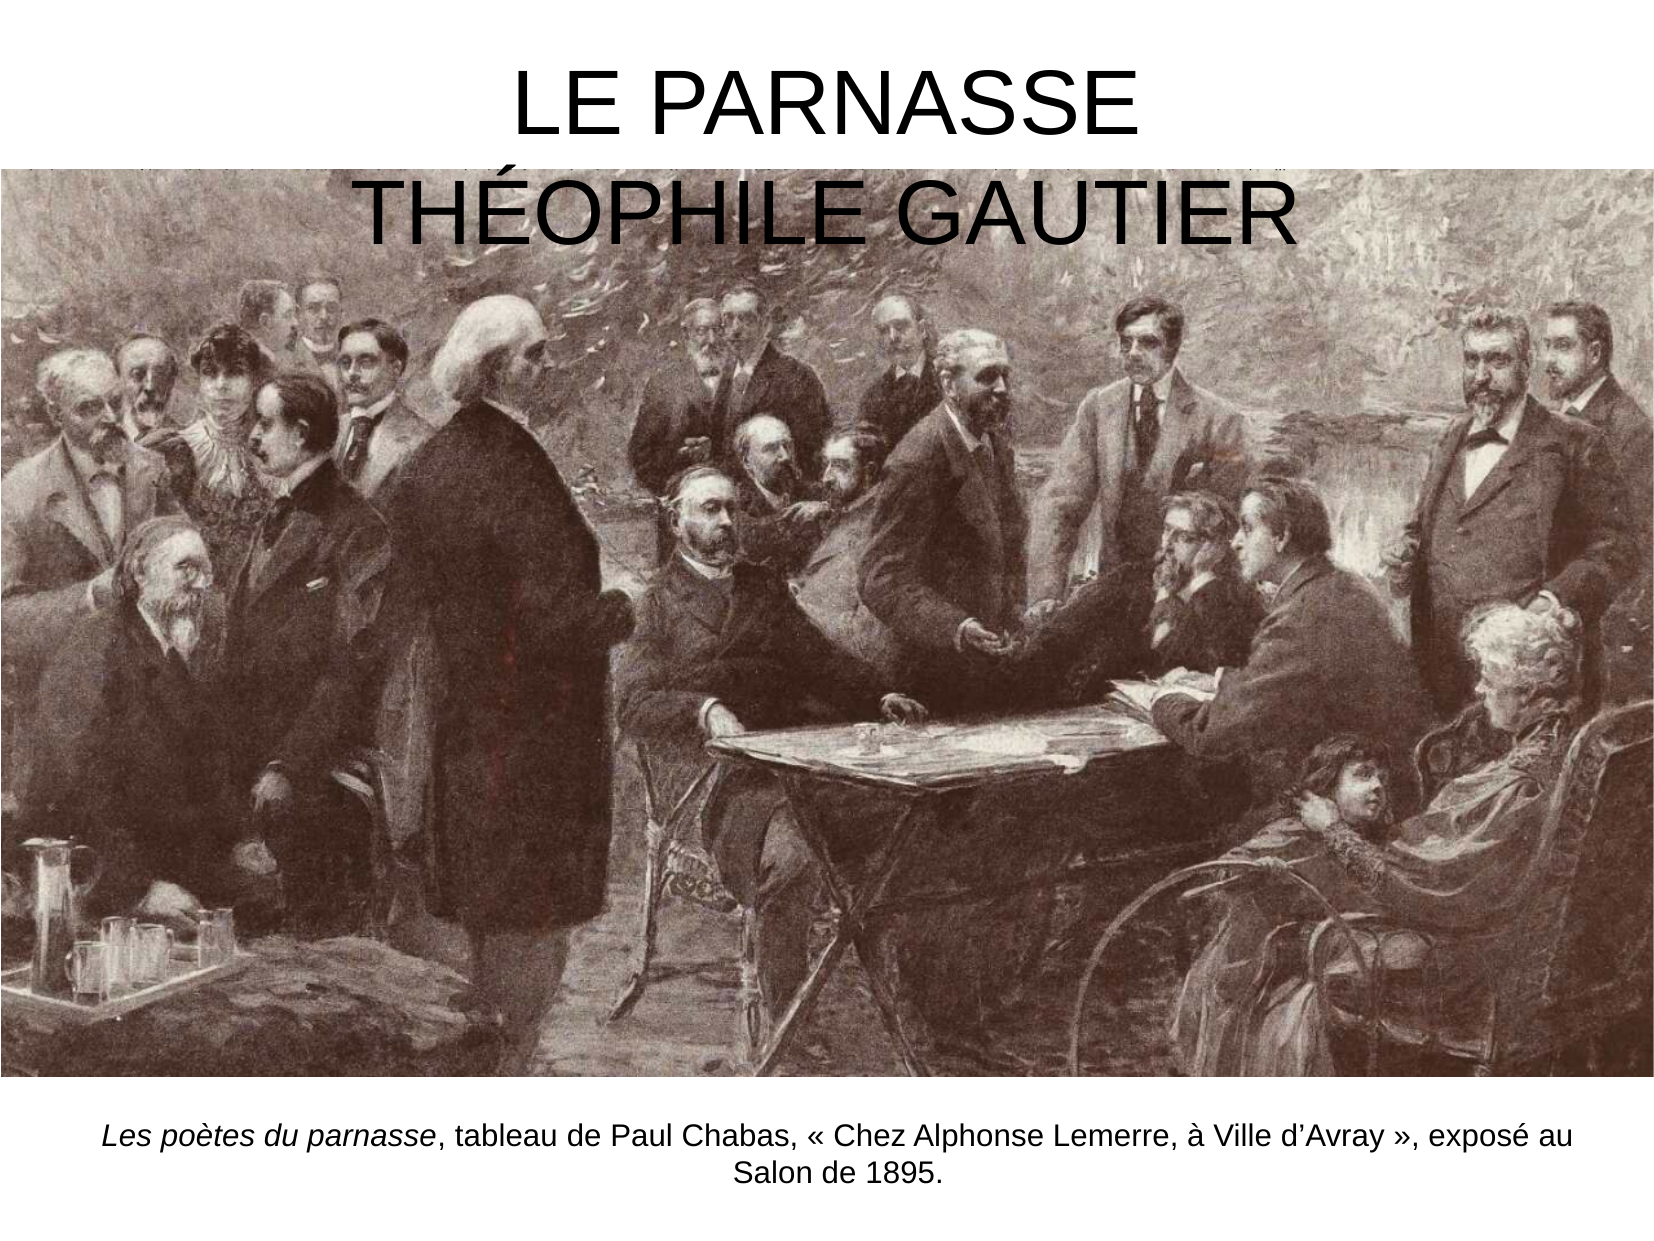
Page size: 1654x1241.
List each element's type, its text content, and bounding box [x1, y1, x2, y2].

title LE PARNASSE THÉOPHILE GAUTIER [82, 49, 1571, 257]
subtitle Les poètes du parnasse, tableau de Paul Chabas, « Chez Alphonse Lemerre, à Ville d’Avray », exposé au Salon de 1895. [70, 1087, 1607, 1217]
picture [1, 169, 1654, 1077]
